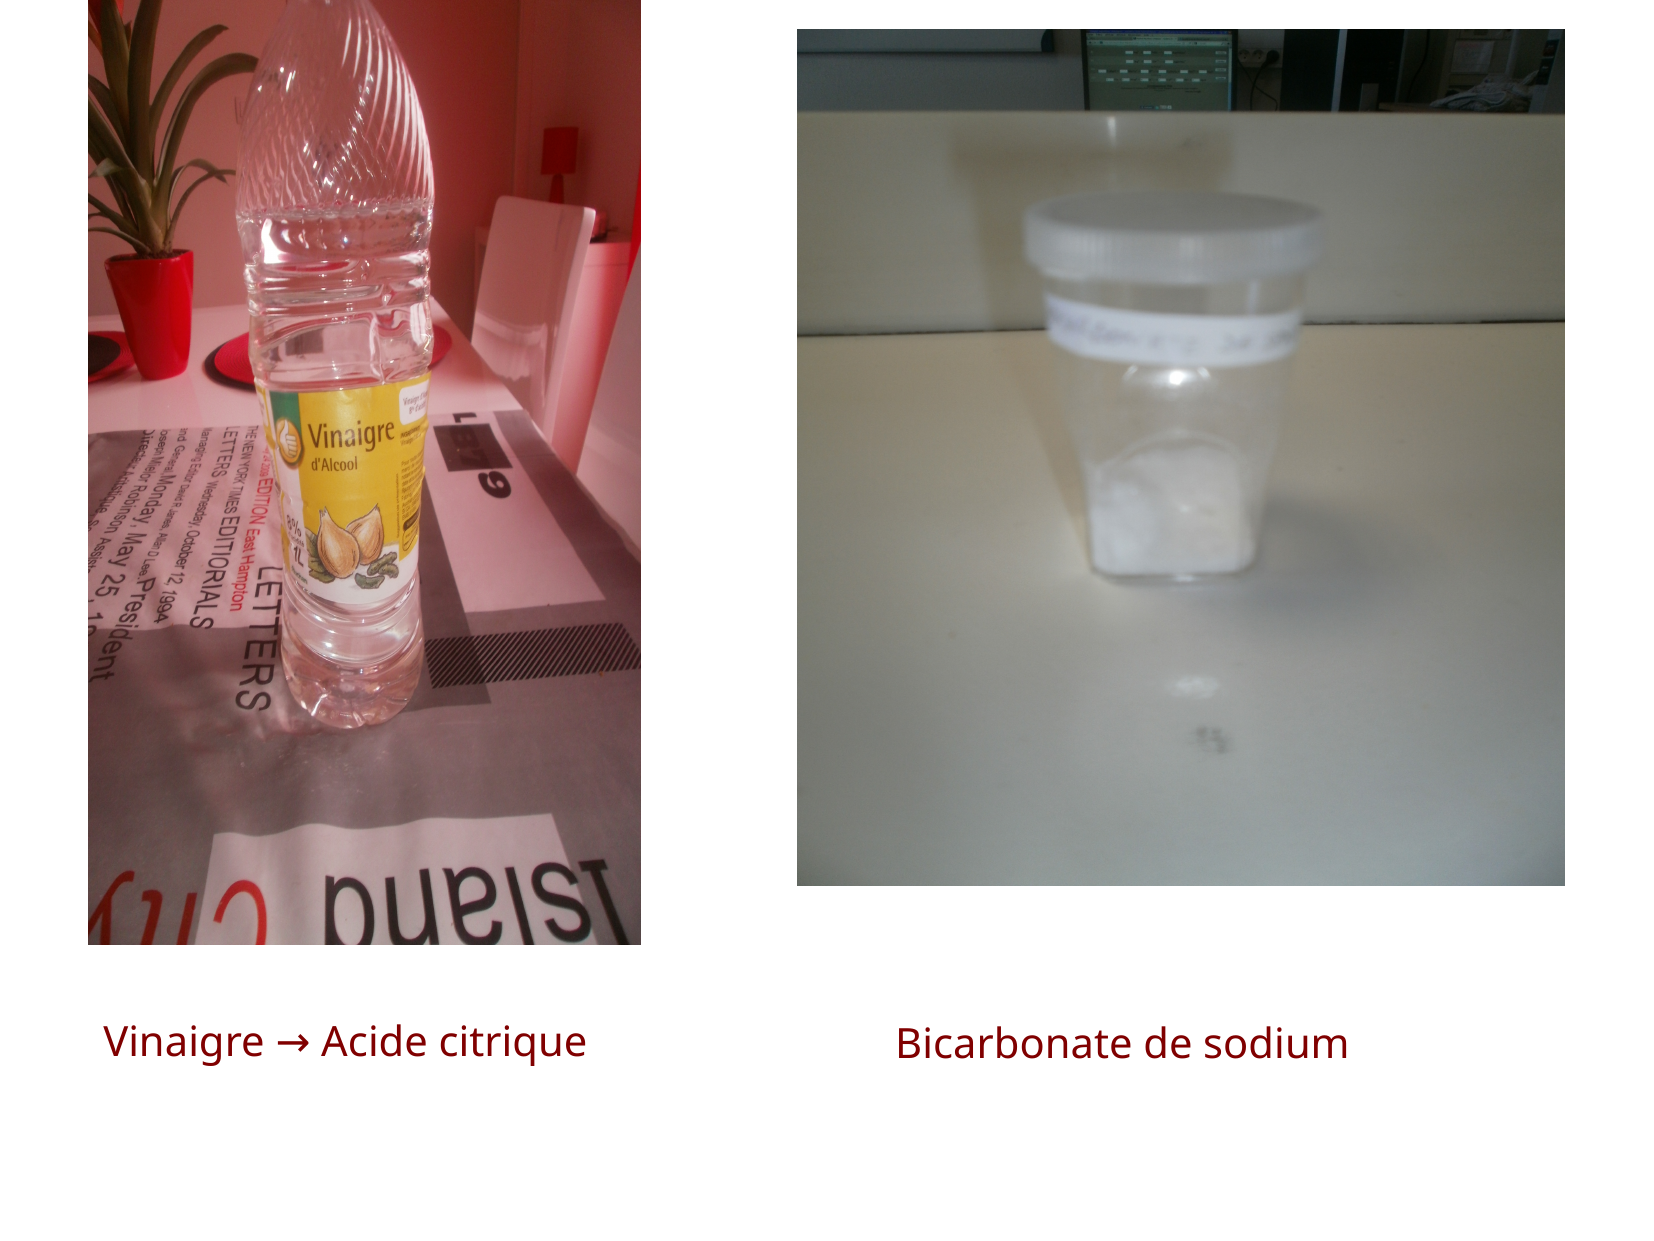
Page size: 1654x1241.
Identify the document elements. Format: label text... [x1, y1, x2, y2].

picture [797, 29, 1565, 886]
text_box Bicarbonate de sodium [826, 1006, 1595, 1079]
picture [88, 0, 641, 945]
text_box Vinaigre → Acide citrique [88, 1003, 768, 1077]
